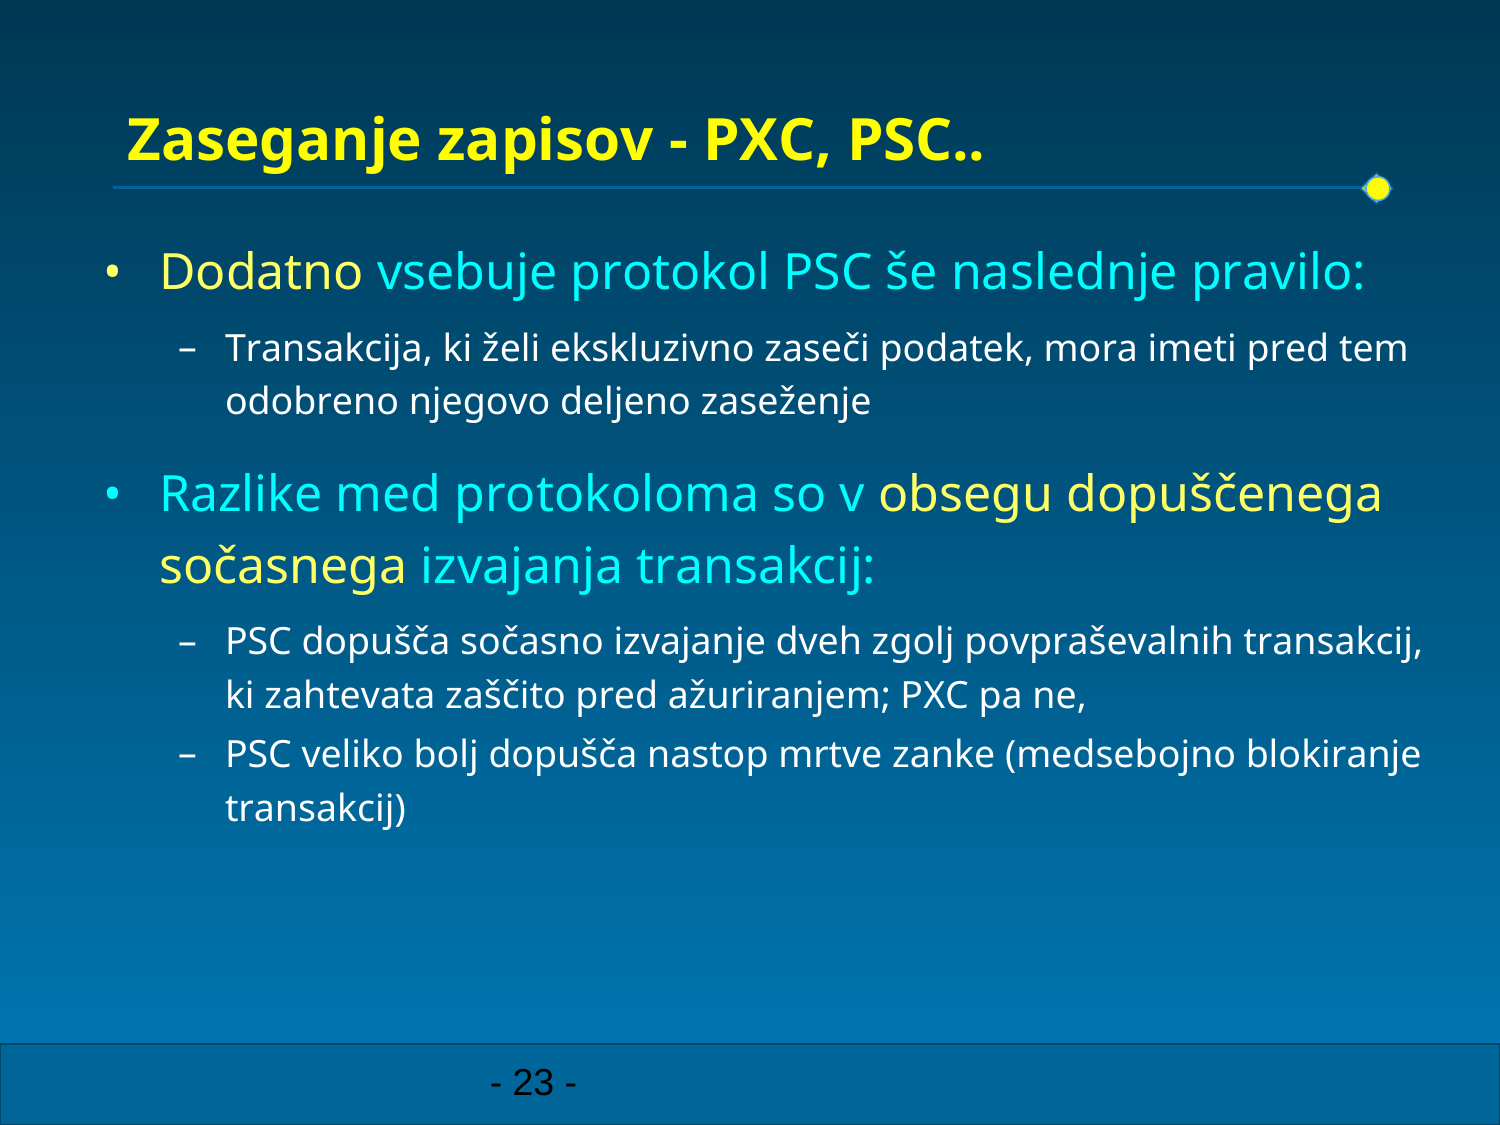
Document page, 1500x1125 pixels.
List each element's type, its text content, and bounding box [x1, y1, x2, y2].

list Dodatno vsebuje protokol PSC še naslednje pravilo: Transakcija, ki želi ekskluzivno zaseči podatek, mora imeti pred tem odobreno njegovo deljeno zaseženje Razlike med protokoloma so v obsegu dopuščenega sočasnega izvajanja transakcij: PSC dopušča sočasno izvajanje dveh zgolj povpraševalnih transakcij, ki zahtevata zaščito pred ažuriranjem; PXC pa ne, PSC veliko bolj dopušča nastop mrtve zanke (medsebojno blokiranje transakcij) [88, 220, 1461, 954]
title Zaseganje zapisov - PXC, PSC.. [112, 94, 1388, 181]
